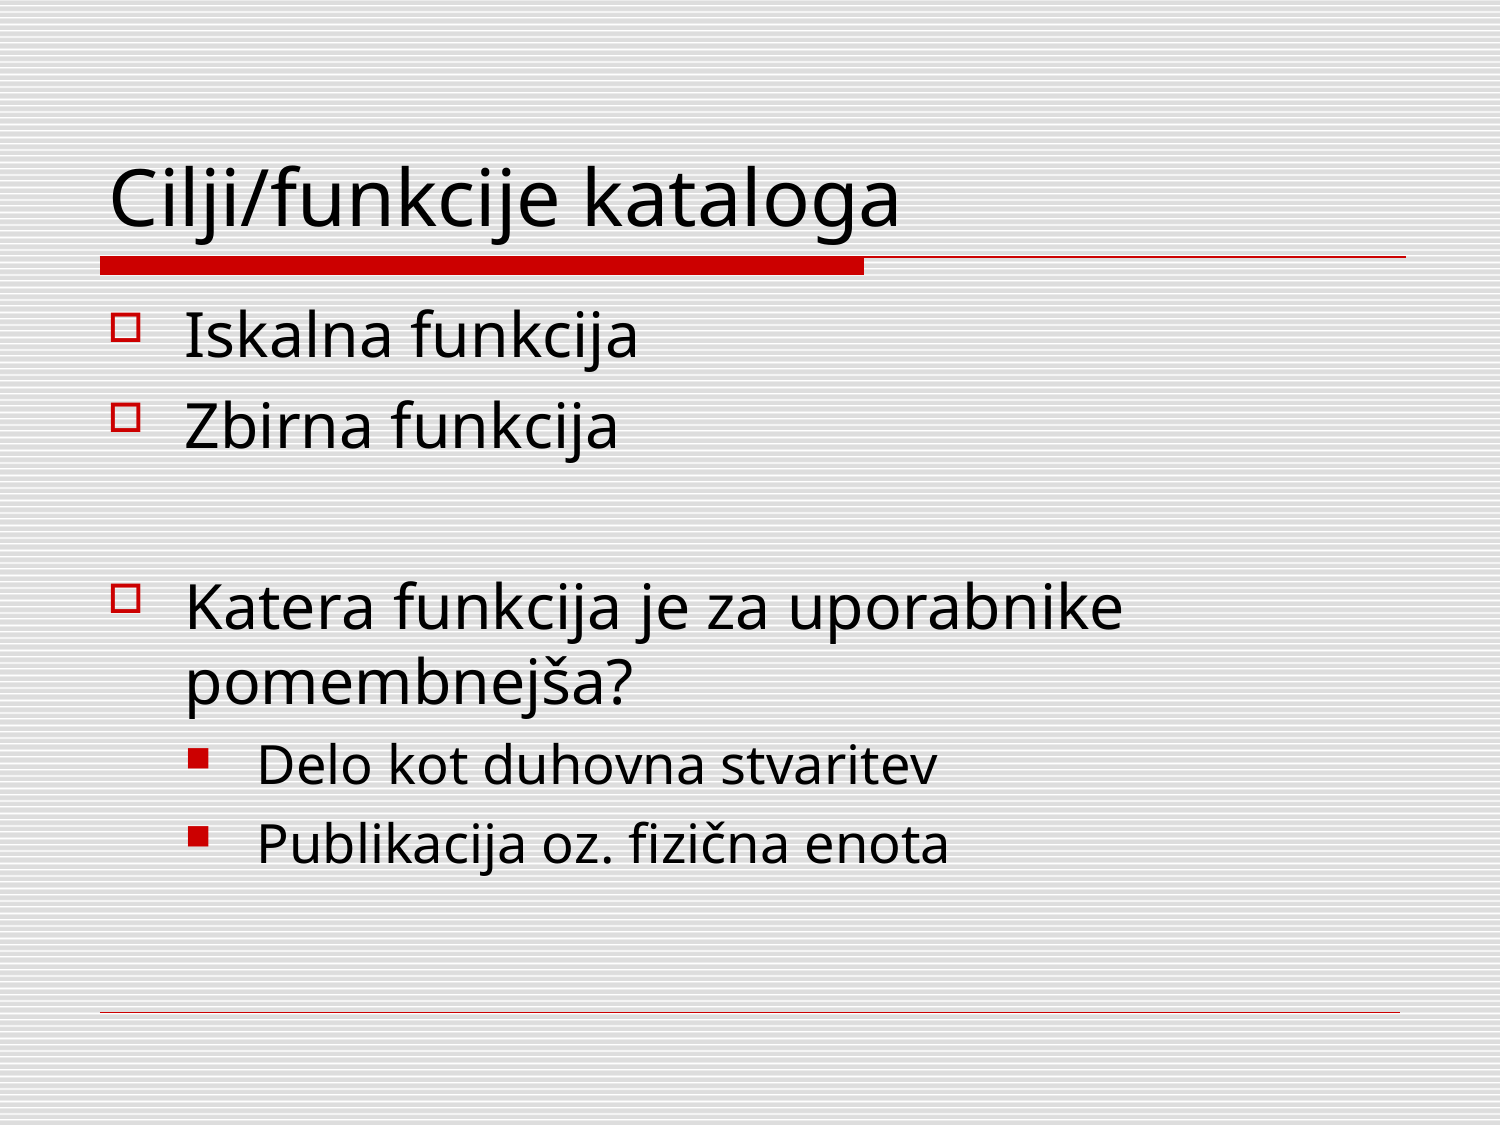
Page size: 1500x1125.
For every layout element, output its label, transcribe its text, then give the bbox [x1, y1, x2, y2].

list Iskalna funkcija Zbirna funkcija Katera funkcija je za uporabnike pomembnejša? Delo kot duhovna stvaritev Publikacija oz. fizična enota [92, 287, 1406, 988]
picture [0, 0, 1500, 1125]
title Cilji/funkcije kataloga [94, 49, 1407, 250]
